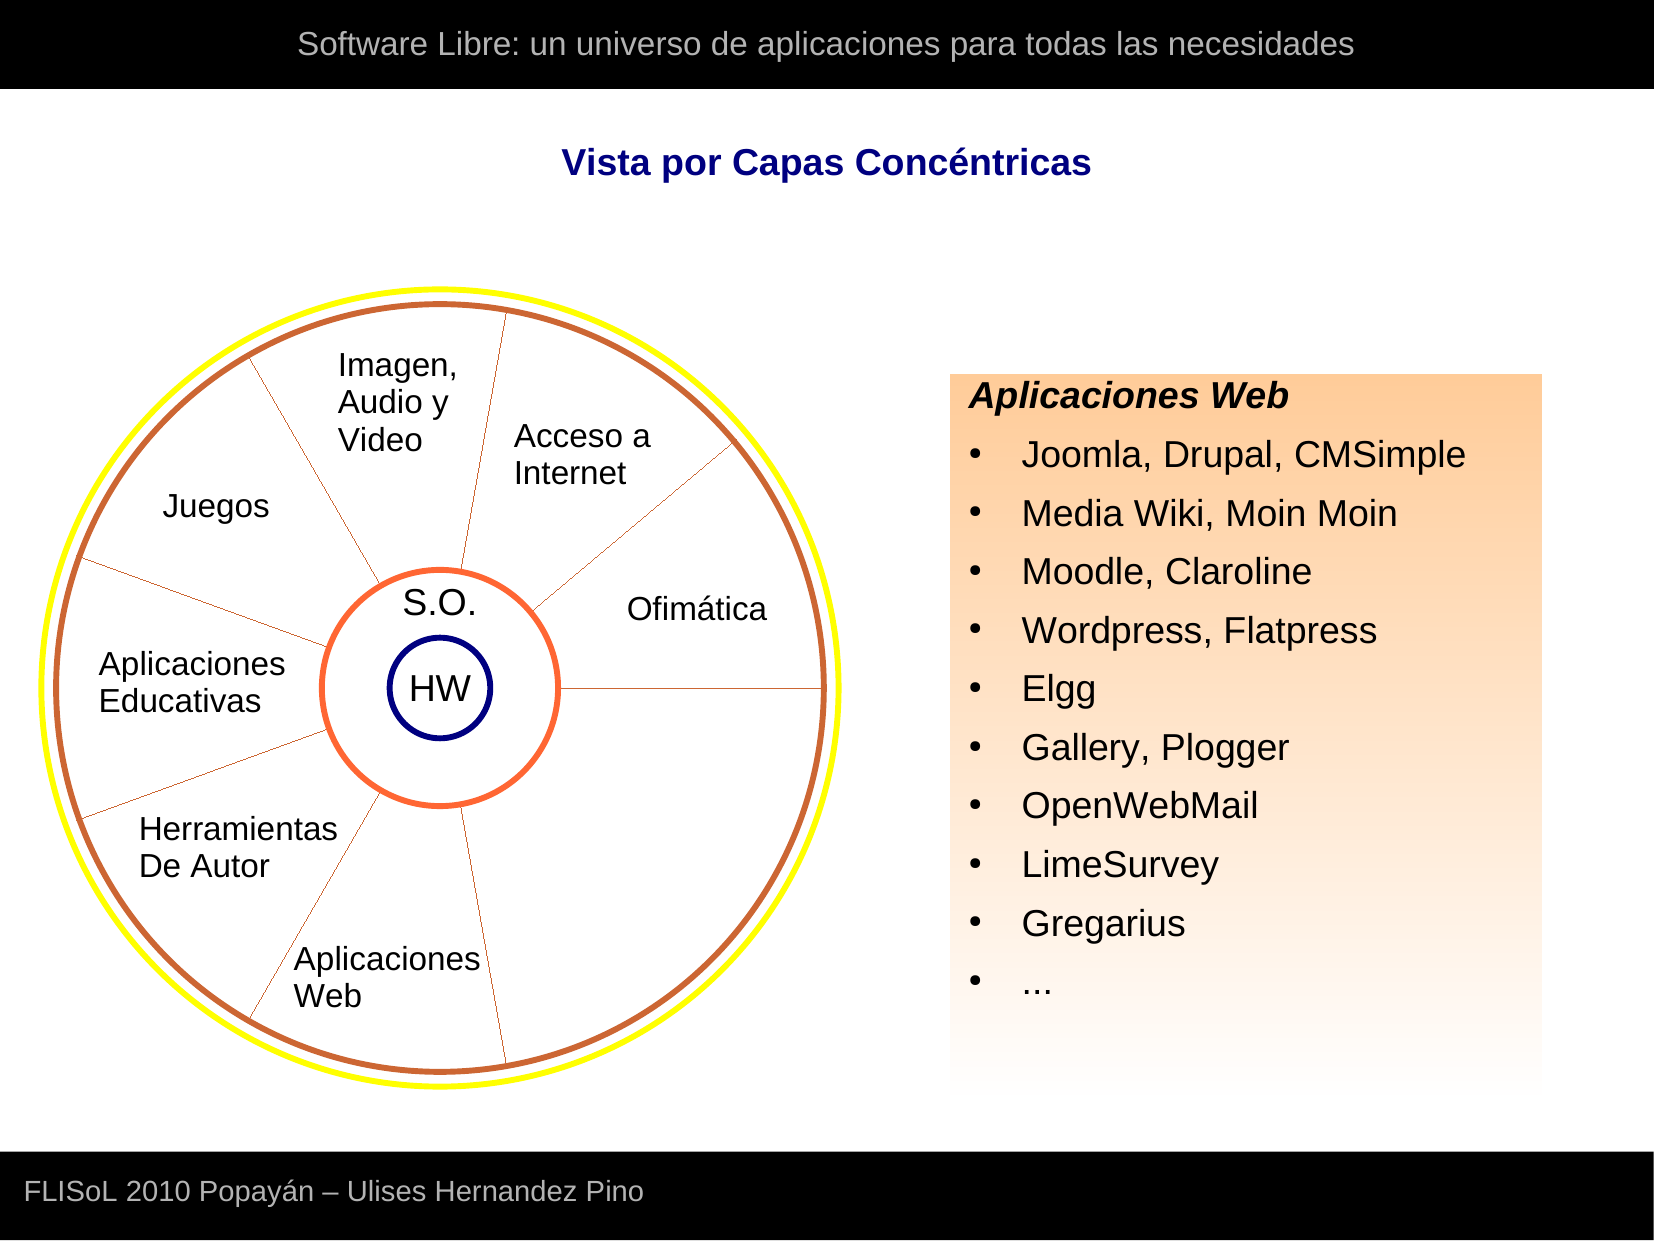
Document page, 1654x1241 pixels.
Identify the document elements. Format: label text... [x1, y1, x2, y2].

text_box Ofimática [612, 582, 783, 635]
text_box Aplicaciones Educativas [84, 637, 302, 727]
list Aplicaciones Web Joomla, Drupal, CMSimple Media Wiki, Moin Moin Moodle, Claroline Wordpress, Flatpress Elgg Gallery, Plogger OpenWebMail LimeSurvey Gregarius ... [950, 374, 1542, 1096]
text_box S.O. [321, 569, 559, 807]
title Vista por Capas Concéntricas [82, 125, 1571, 200]
text_box Imagen, Audio y Video [323, 339, 474, 493]
text_box Juegos [147, 479, 285, 532]
text_box Herramientas De Autor [124, 803, 354, 893]
text_box Aplicaciones Web [278, 933, 497, 1022]
text_box Acceso a Internet [499, 409, 666, 499]
text_box HW [389, 637, 491, 739]
